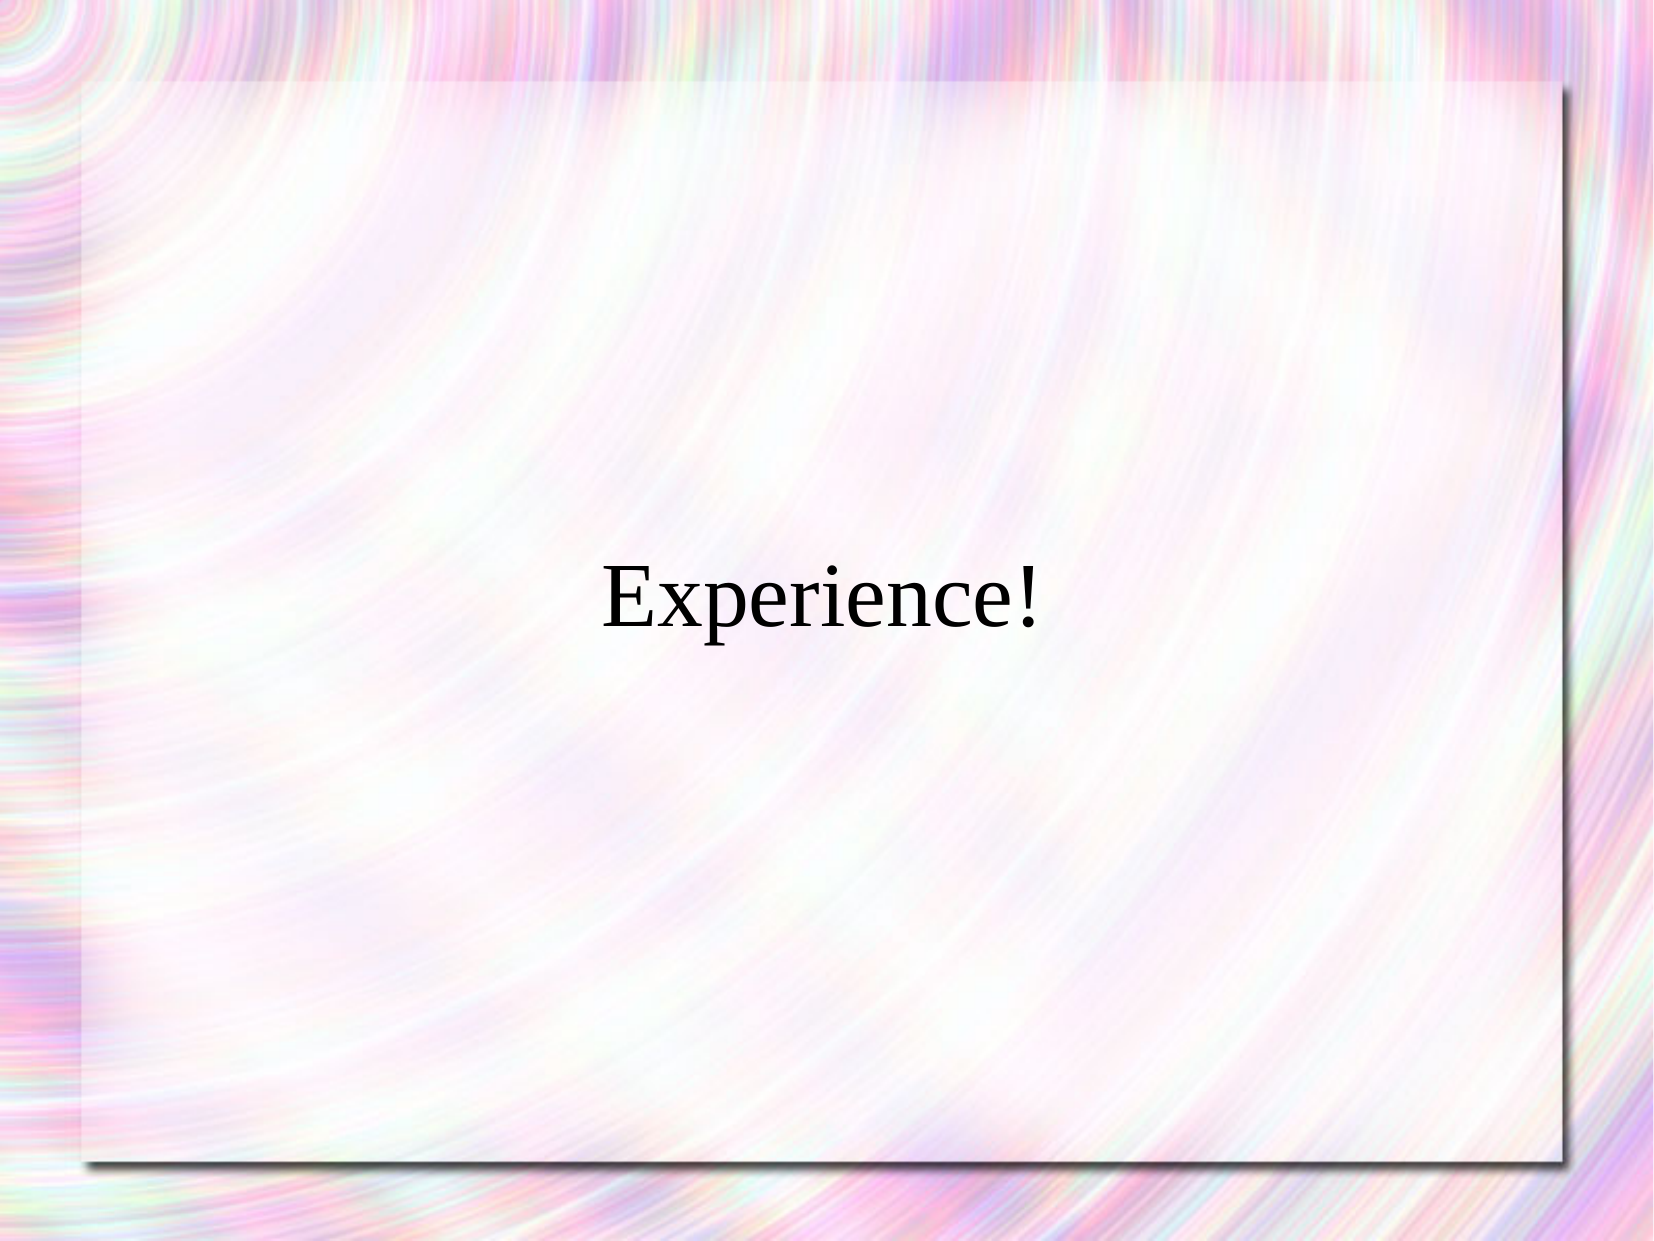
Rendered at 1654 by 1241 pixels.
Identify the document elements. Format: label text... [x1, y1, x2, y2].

title Experience! [112, 477, 1534, 713]
picture [0, 0, 1654, 1241]
